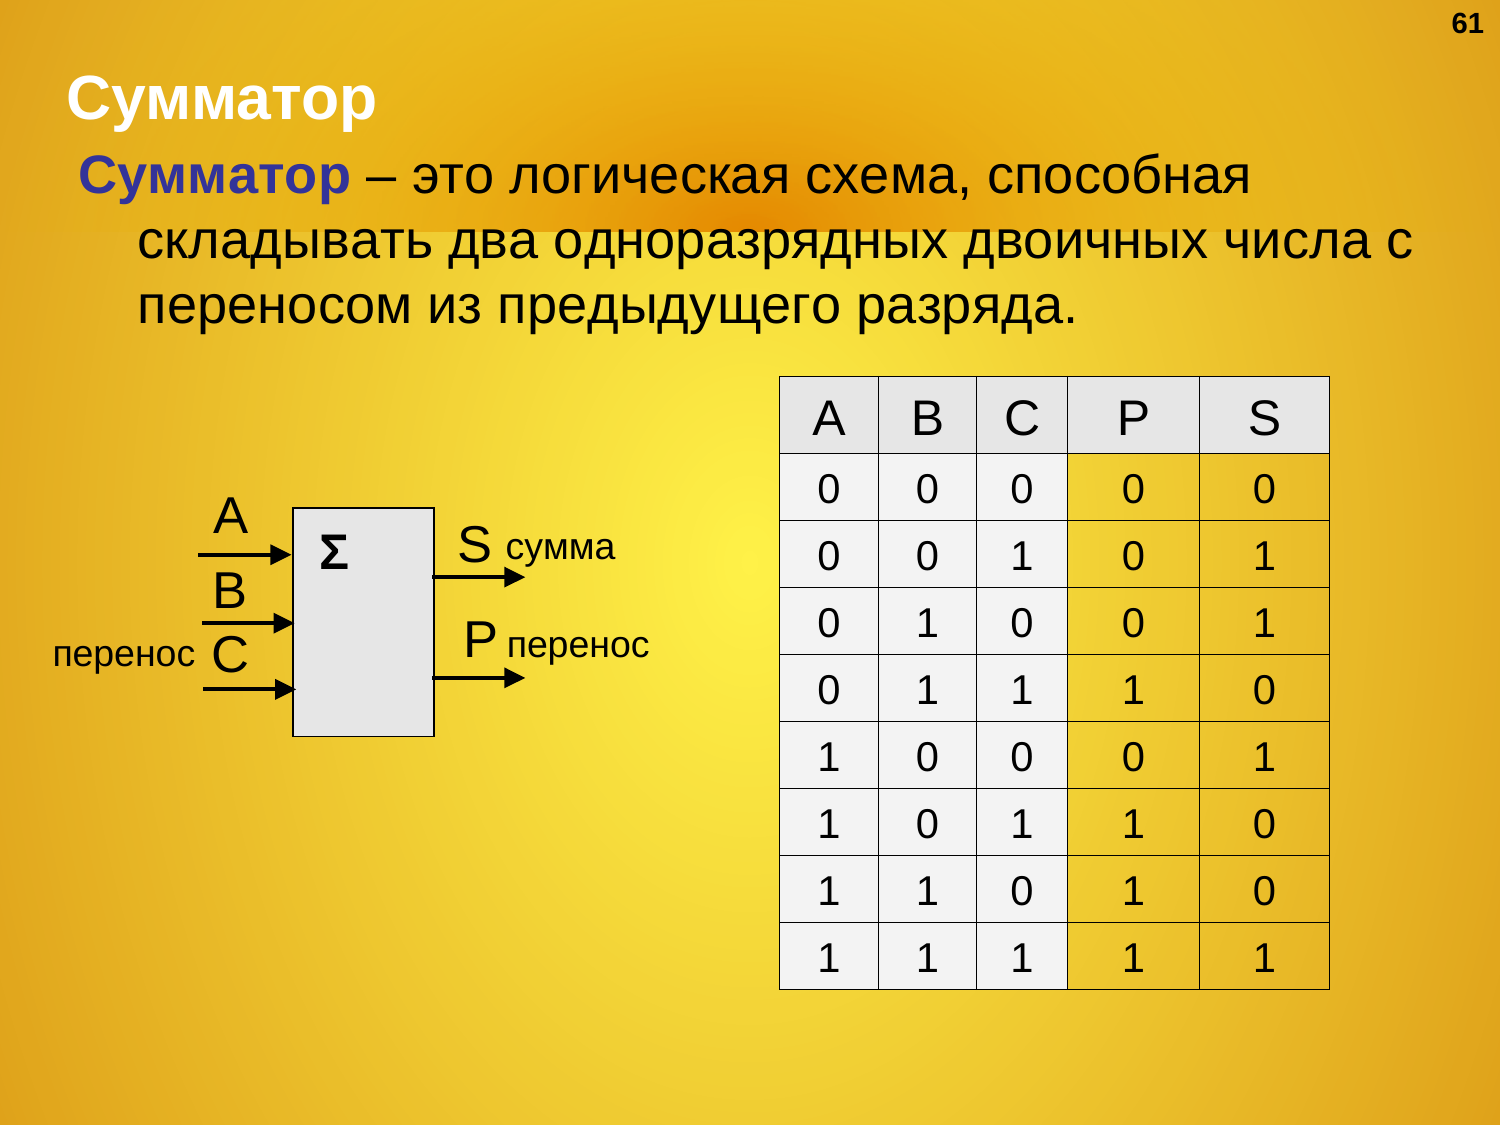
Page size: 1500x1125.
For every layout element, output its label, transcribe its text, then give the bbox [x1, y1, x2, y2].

text_box Σ [304, 512, 365, 588]
table_cell 1 [879, 588, 976, 654]
table_cell 0 [879, 521, 976, 587]
table_header S [1200, 377, 1329, 453]
table_cell 1 [1068, 655, 1199, 721]
table_cell 0 [977, 856, 1067, 922]
table_cell 1 [1068, 789, 1199, 855]
table_cell 1 [977, 789, 1067, 855]
text_box [292, 507, 434, 737]
table_header C [977, 377, 1067, 453]
table_cell 1 [1200, 722, 1329, 788]
table_cell 0 [879, 789, 976, 855]
text_box сумма [490, 514, 631, 575]
table_cell 0 [780, 655, 878, 721]
text_box Сумматор – это логическая схема, способная складывать два одноразрядных двоичных числа с переносом из предыдущего разряда. [63, 131, 1437, 343]
chart [204, 624, 258, 686]
chart [451, 514, 490, 575]
chart [205, 486, 263, 543]
table_cell 0 [1200, 655, 1329, 721]
table_cell 1 [879, 856, 976, 922]
table_cell 1 [780, 722, 878, 788]
table_cell 0 [1068, 454, 1199, 520]
table_cell 0 [879, 454, 976, 520]
text_box перенос [37, 620, 211, 682]
chart [459, 610, 508, 667]
text_box <номер> [1148, 0, 1499, 75]
text_box перенос [492, 612, 665, 674]
table_cell 0 [1200, 454, 1329, 520]
table_cell 1 [977, 521, 1067, 587]
table_cell 1 [780, 923, 878, 989]
table_cell 1 [780, 856, 878, 922]
table_cell 0 [1068, 588, 1199, 654]
table_cell 0 [1200, 856, 1329, 922]
table_cell 0 [780, 588, 878, 654]
table_cell 1 [977, 923, 1067, 989]
table_cell 1 [1200, 923, 1329, 989]
table_cell 1 [1200, 521, 1329, 587]
table_cell 1 [1068, 923, 1199, 989]
table_cell 1 [780, 789, 878, 855]
table_cell 0 [1068, 521, 1199, 587]
chart [208, 561, 257, 618]
table_header A [780, 377, 878, 453]
table_cell 1 [1068, 856, 1199, 922]
table_header B [879, 377, 976, 453]
table_cell 1 [879, 923, 976, 989]
table_cell 0 [1068, 722, 1199, 788]
table_cell 0 [977, 588, 1067, 654]
table_cell 0 [977, 722, 1067, 788]
table_cell 1 [1200, 588, 1329, 654]
table_cell 0 [780, 521, 878, 587]
table_header P [1068, 377, 1199, 453]
table_cell 1 [879, 655, 976, 721]
title Сумматор [51, 49, 1426, 127]
table_cell 0 [977, 454, 1067, 520]
table_cell 1 [977, 655, 1067, 721]
table_cell 0 [780, 454, 878, 520]
table_cell 0 [1200, 789, 1329, 855]
table_cell 0 [879, 722, 976, 788]
